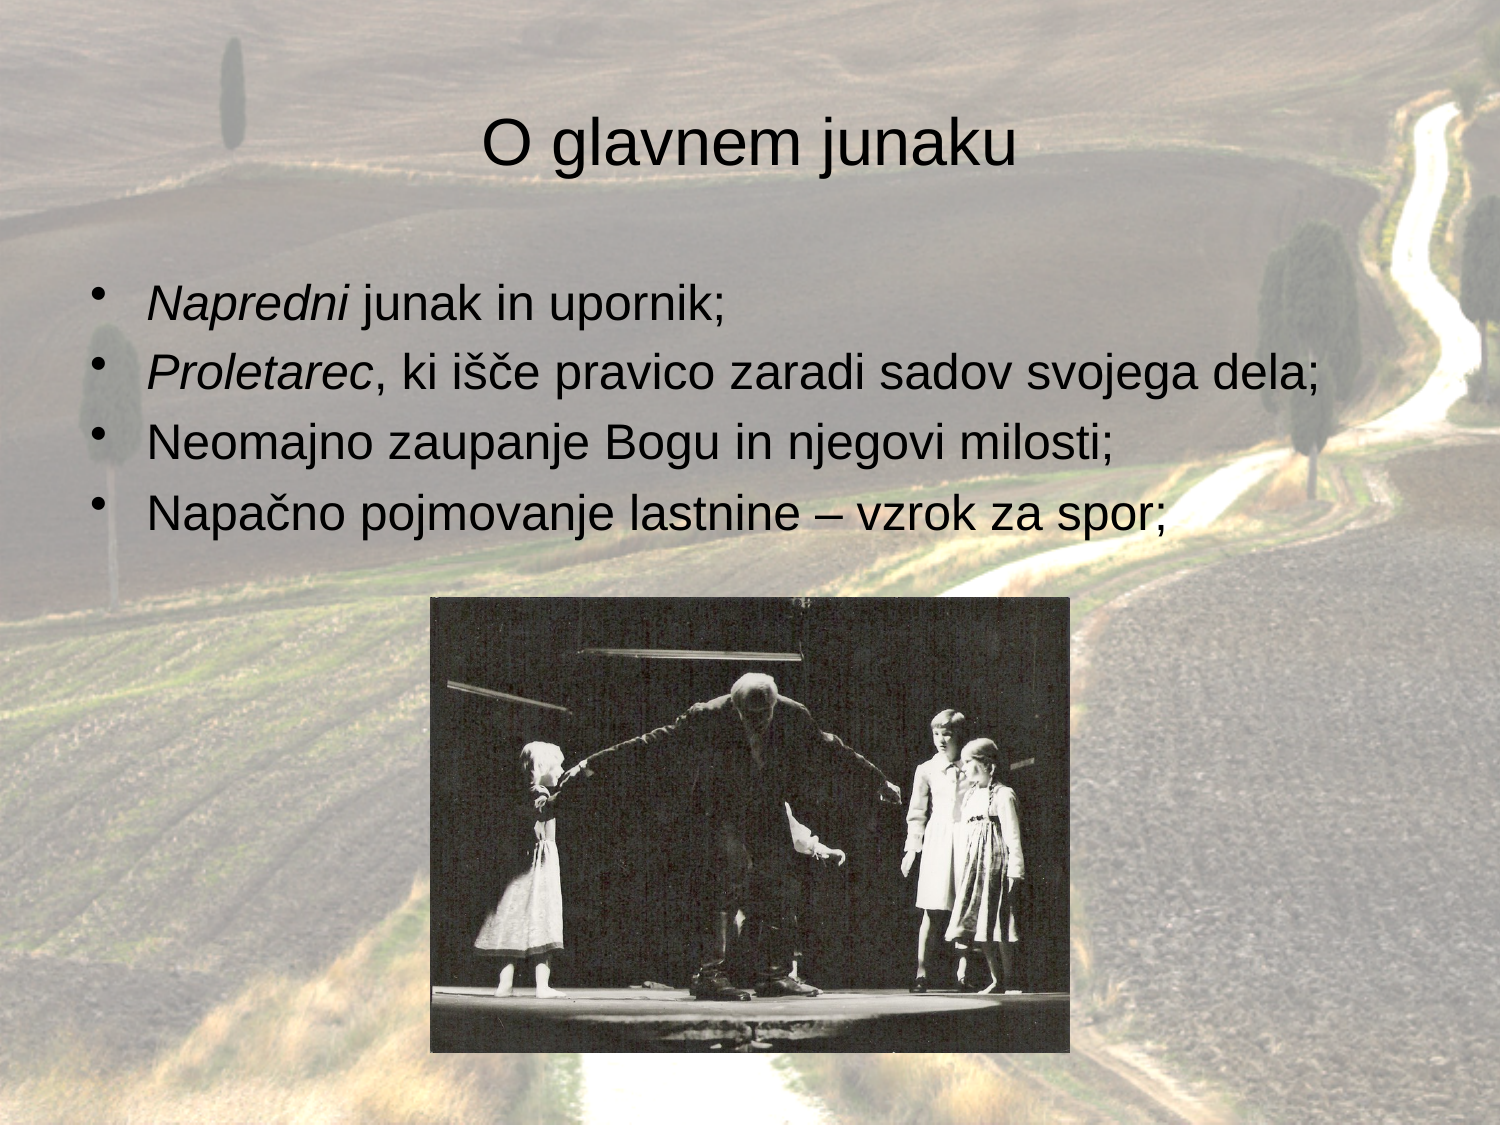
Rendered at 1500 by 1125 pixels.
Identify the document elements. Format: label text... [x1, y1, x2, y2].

title O glavnem junaku [75, 45, 1425, 233]
picture [0, 0, 1500, 1125]
list Napredni junak in upornik; Proletarec, ki išče pravico zaradi sadov svojega dela; Neomajno zaupanje Bogu in njegovi milosti; Napačno pojmovanje lastnine – vzrok za spor; [75, 262, 1425, 1005]
